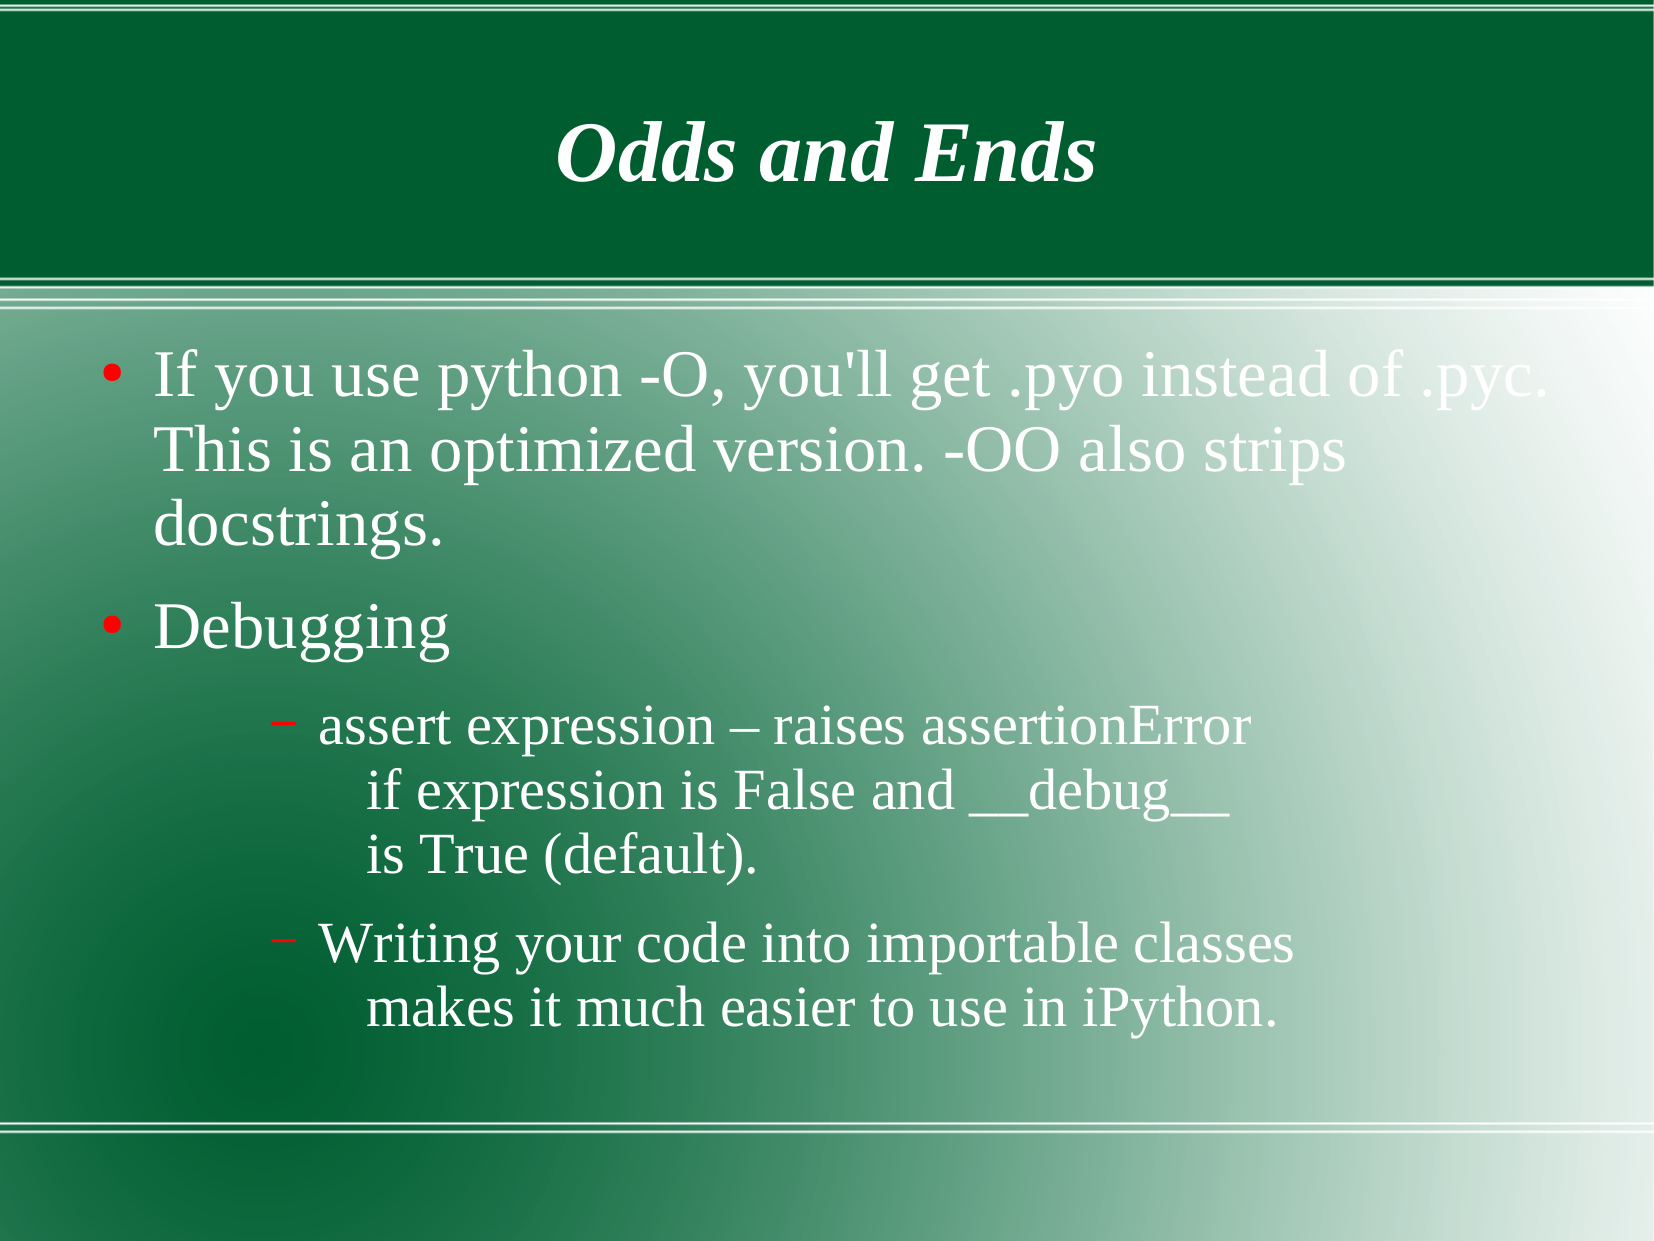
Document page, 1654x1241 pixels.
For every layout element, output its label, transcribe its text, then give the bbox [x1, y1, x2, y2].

picture [0, 0, 1654, 1241]
title Odds and Ends [82, 49, 1571, 257]
list If you use python -O, you'll get .pyo instead of .pyc. This is an optimized version. -OO also strips docstrings. Debugging assert expression – raises assertionError if expression is False and __debug__ is True (default). Writing your code into importable classes makes it much easier to use in iPython. [82, 337, 1571, 1156]
